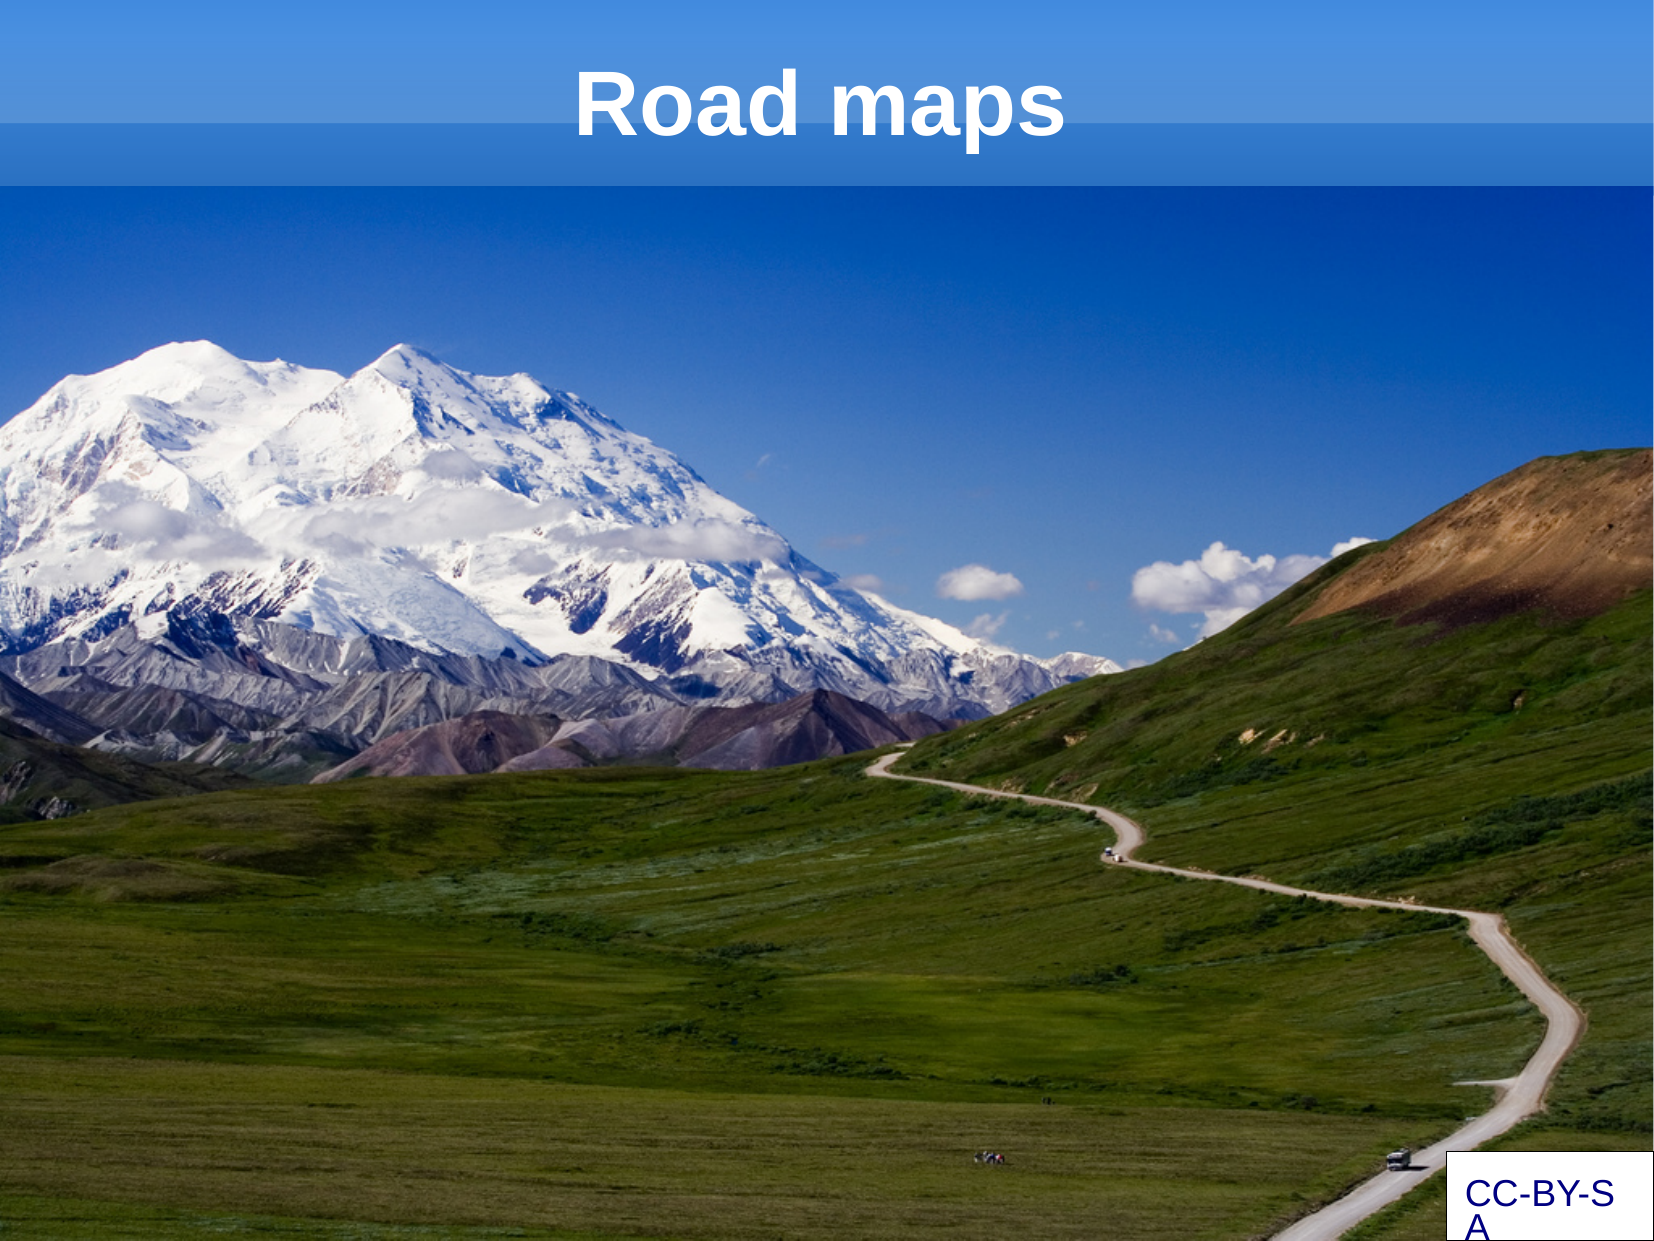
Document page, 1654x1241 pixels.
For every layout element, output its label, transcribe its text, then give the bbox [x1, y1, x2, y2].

picture [0, 0, 1654, 1241]
title Road maps [76, 0, 1565, 208]
text_box [1446, 1151, 1654, 1241]
text_box CC-BY-SA [1450, 1164, 1654, 1241]
